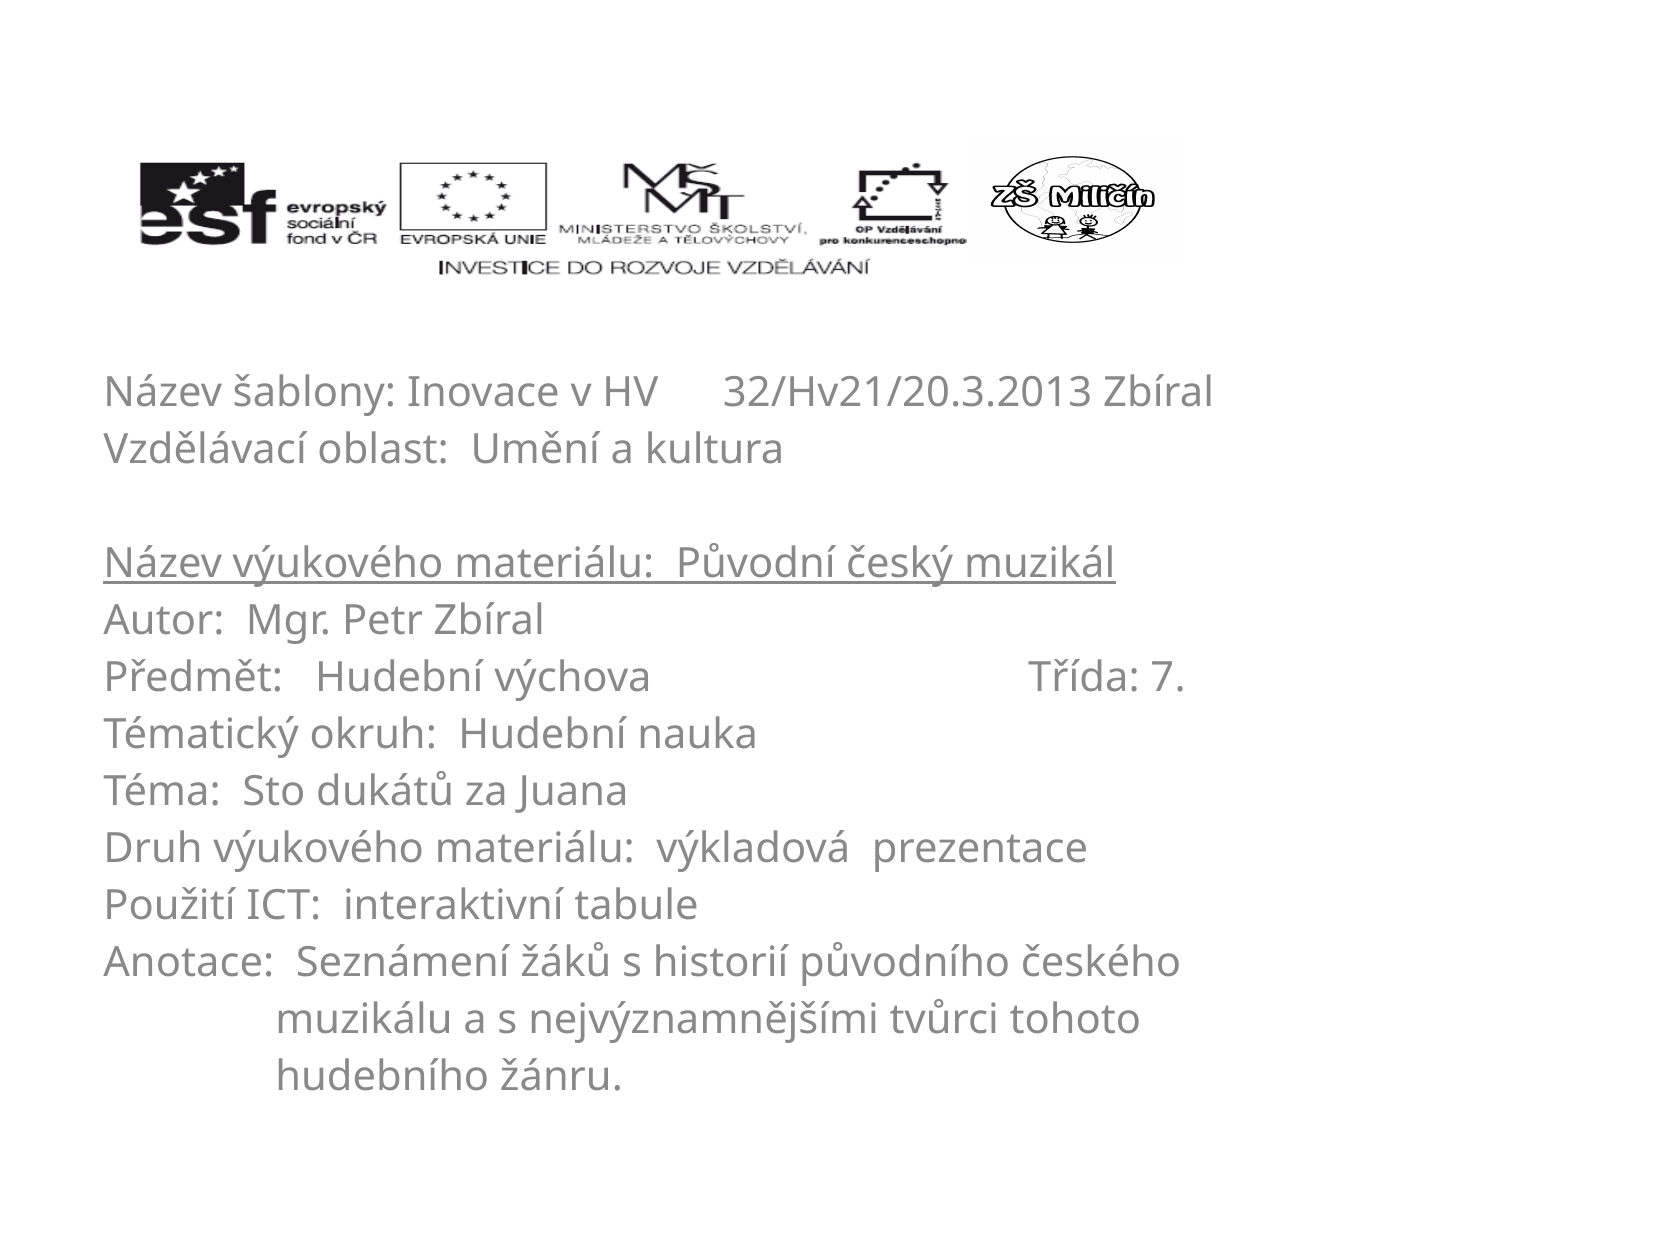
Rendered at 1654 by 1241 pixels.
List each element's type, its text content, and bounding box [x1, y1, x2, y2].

text_box Název šablony: Inovace v HV 32/Hv21/20.3.2013 Zbíral Vzdělávací oblast: Umění a kultura Název výukového materiálu: Původní český muzikál Autor: Mgr. Petr Zbíral Předmět: Hudební výchova Třída: 7. Tématický okruh: Hudební nauka Téma: Sto dukátů za Juana Druh výukového materiálu: výkladová prezentace Použití ICT: interaktivní tabule Anotace: Seznámení žáků s historií původního českého muzikálu a s nejvýznamnějšími tvůrci tohoto hudebního žánru. [88, 354, 1477, 1241]
picture [129, 135, 1190, 287]
